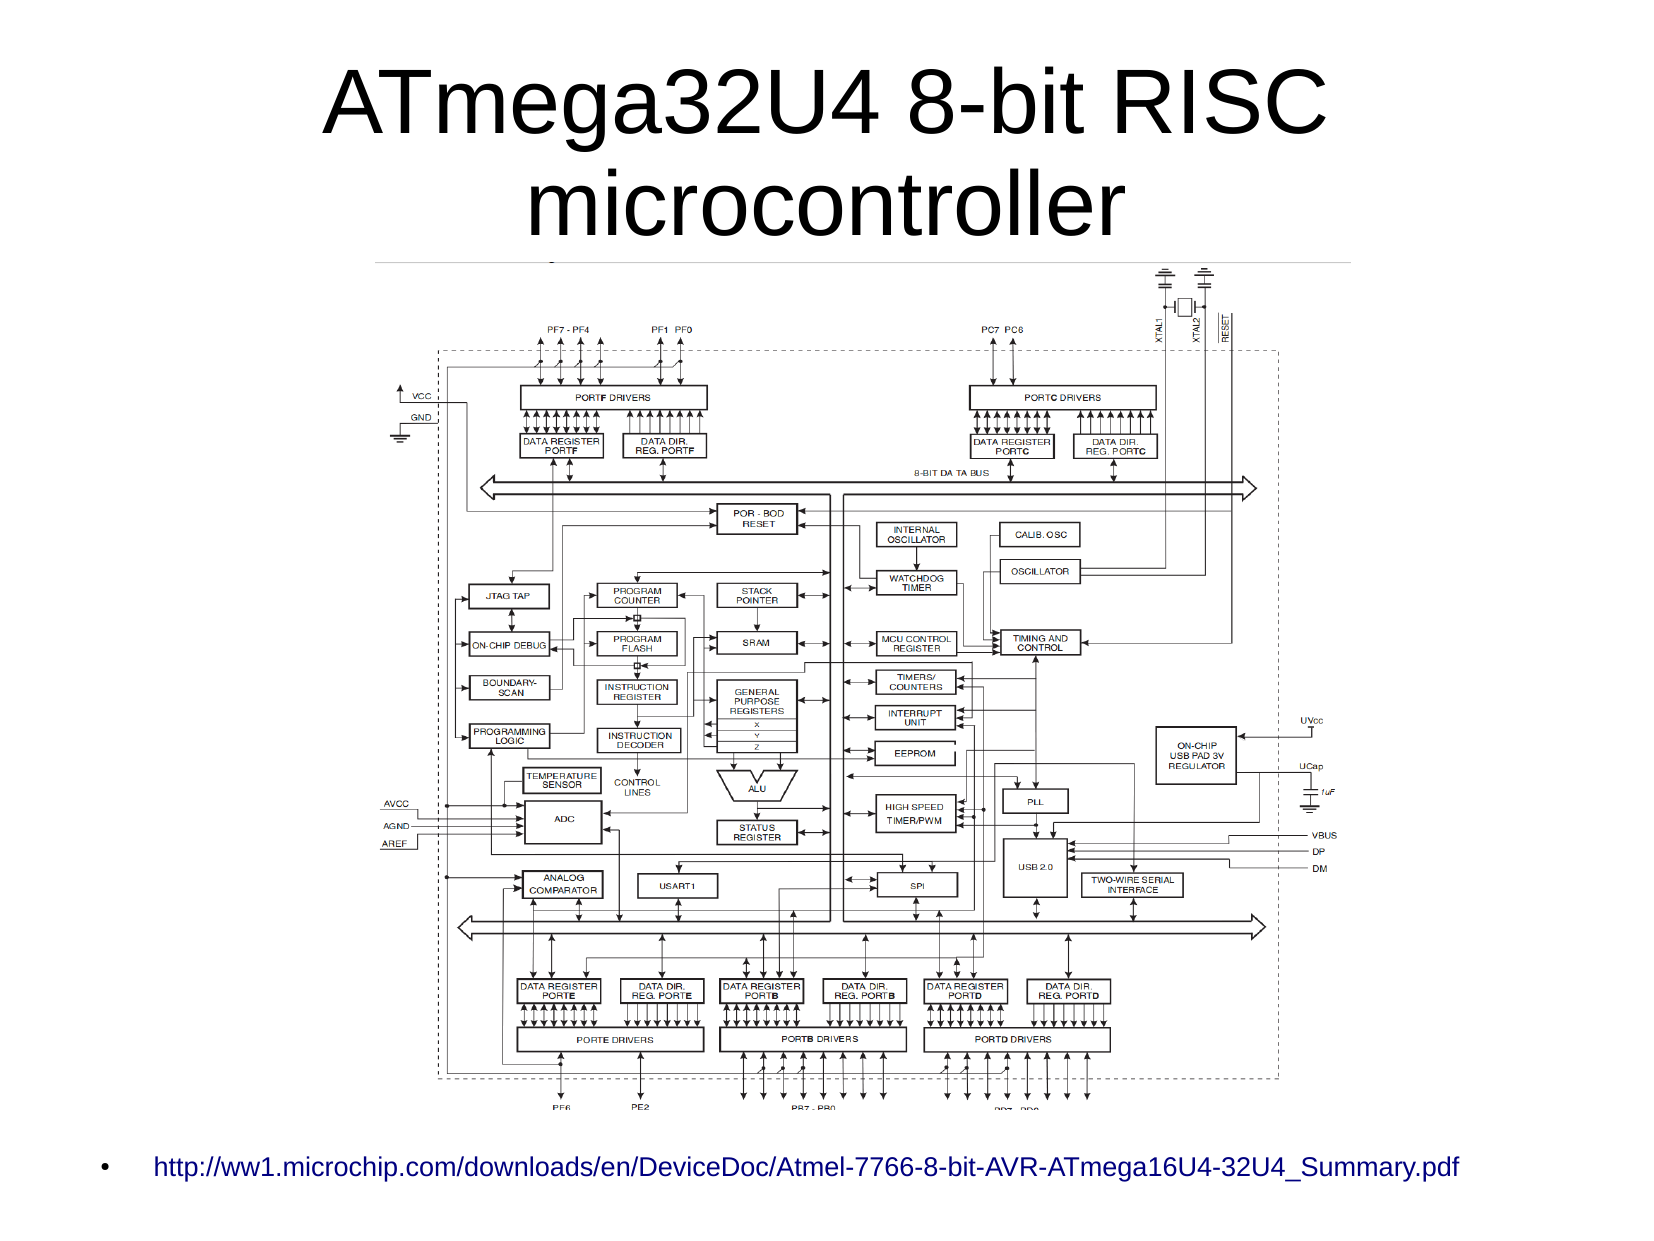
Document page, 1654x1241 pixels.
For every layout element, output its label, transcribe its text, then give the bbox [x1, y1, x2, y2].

picture [375, 262, 1351, 1110]
title ATmega32U4 8-bit RISC microcontroller [82, 49, 1571, 257]
list http://ww1.microchip.com/downloads/en/DeviceDoc/Atmel-7766-8-bit-AVR-ATmega16U4-32U4_Summary.pdf [82, 1152, 1571, 1187]
